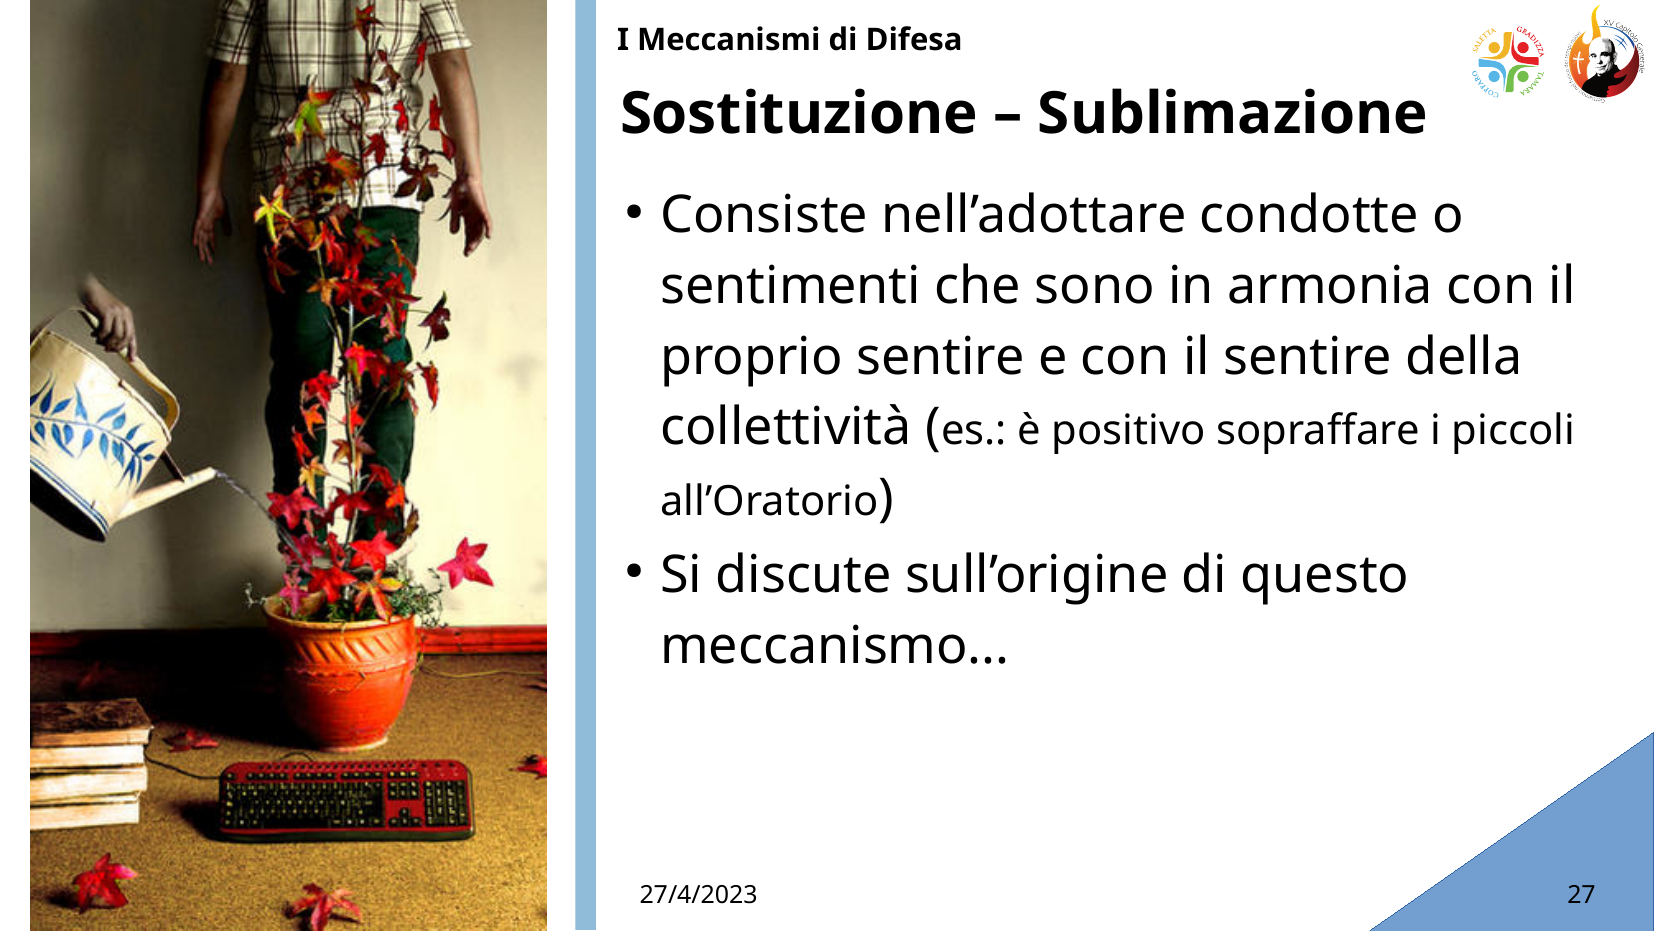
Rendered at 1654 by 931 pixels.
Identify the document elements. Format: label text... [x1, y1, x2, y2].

title Sostituzione – Sublimazione [620, 70, 1617, 142]
picture [1563, 4, 1646, 103]
picture [30, 0, 547, 931]
text_box I Meccanismi di Difesa [602, 9, 1335, 63]
subtitle Consiste nell’adottare condotte o sentimenti che sono in armonia con il proprio sentire e con il sentire della collettività (es.: è positivo sopraffare i piccoli all’Oratorio) Si discute sull’origine di questo meccanismo... [624, 177, 1602, 873]
